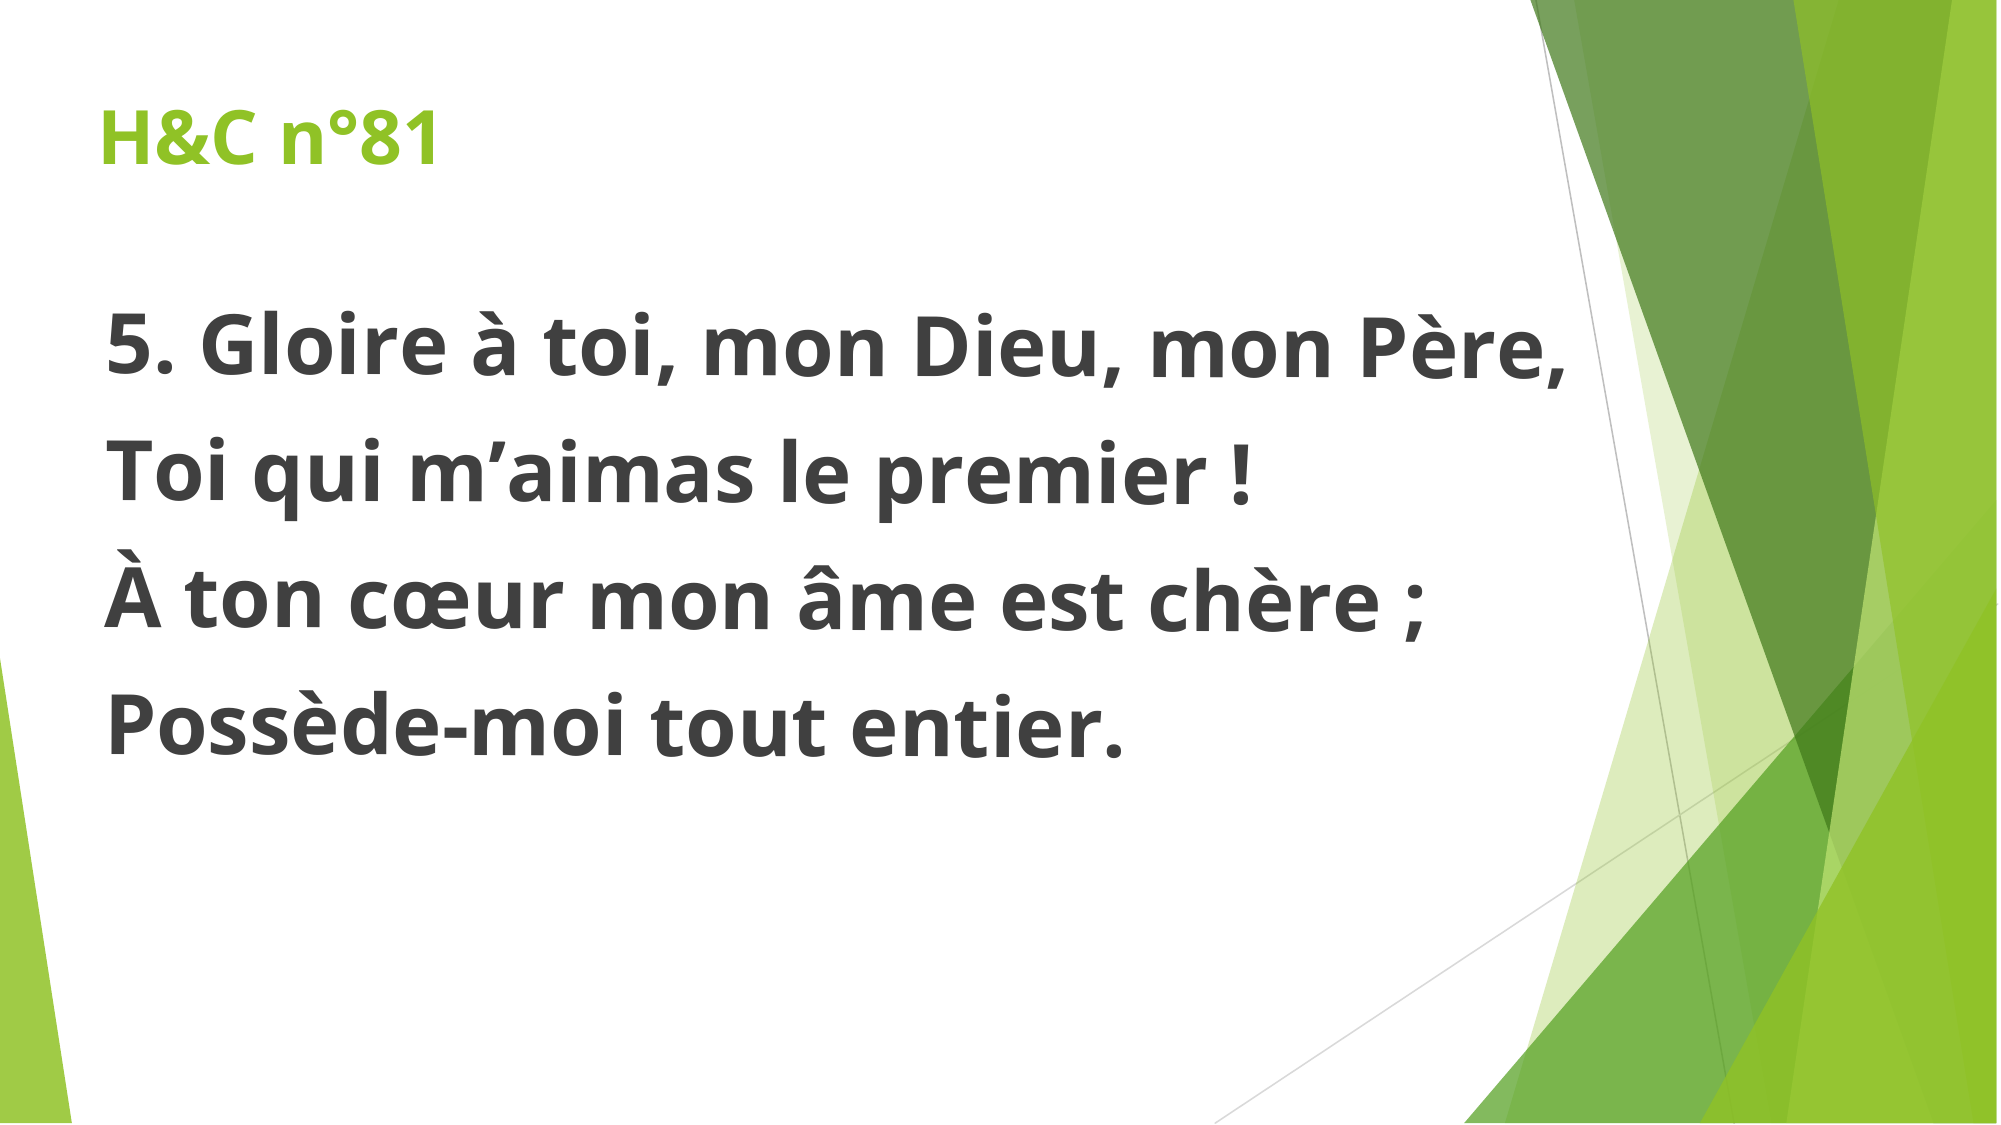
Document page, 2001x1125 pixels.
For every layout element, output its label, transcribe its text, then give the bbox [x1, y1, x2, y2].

text_box H&C n°81 [82, 82, 496, 189]
text_box 5. Gloire à toi, mon Dieu, mon Père, Toi qui m’aimas le premier ! À ton cœur mon âme est chère ; Possède-moi tout entier. [88, 267, 1958, 1086]
